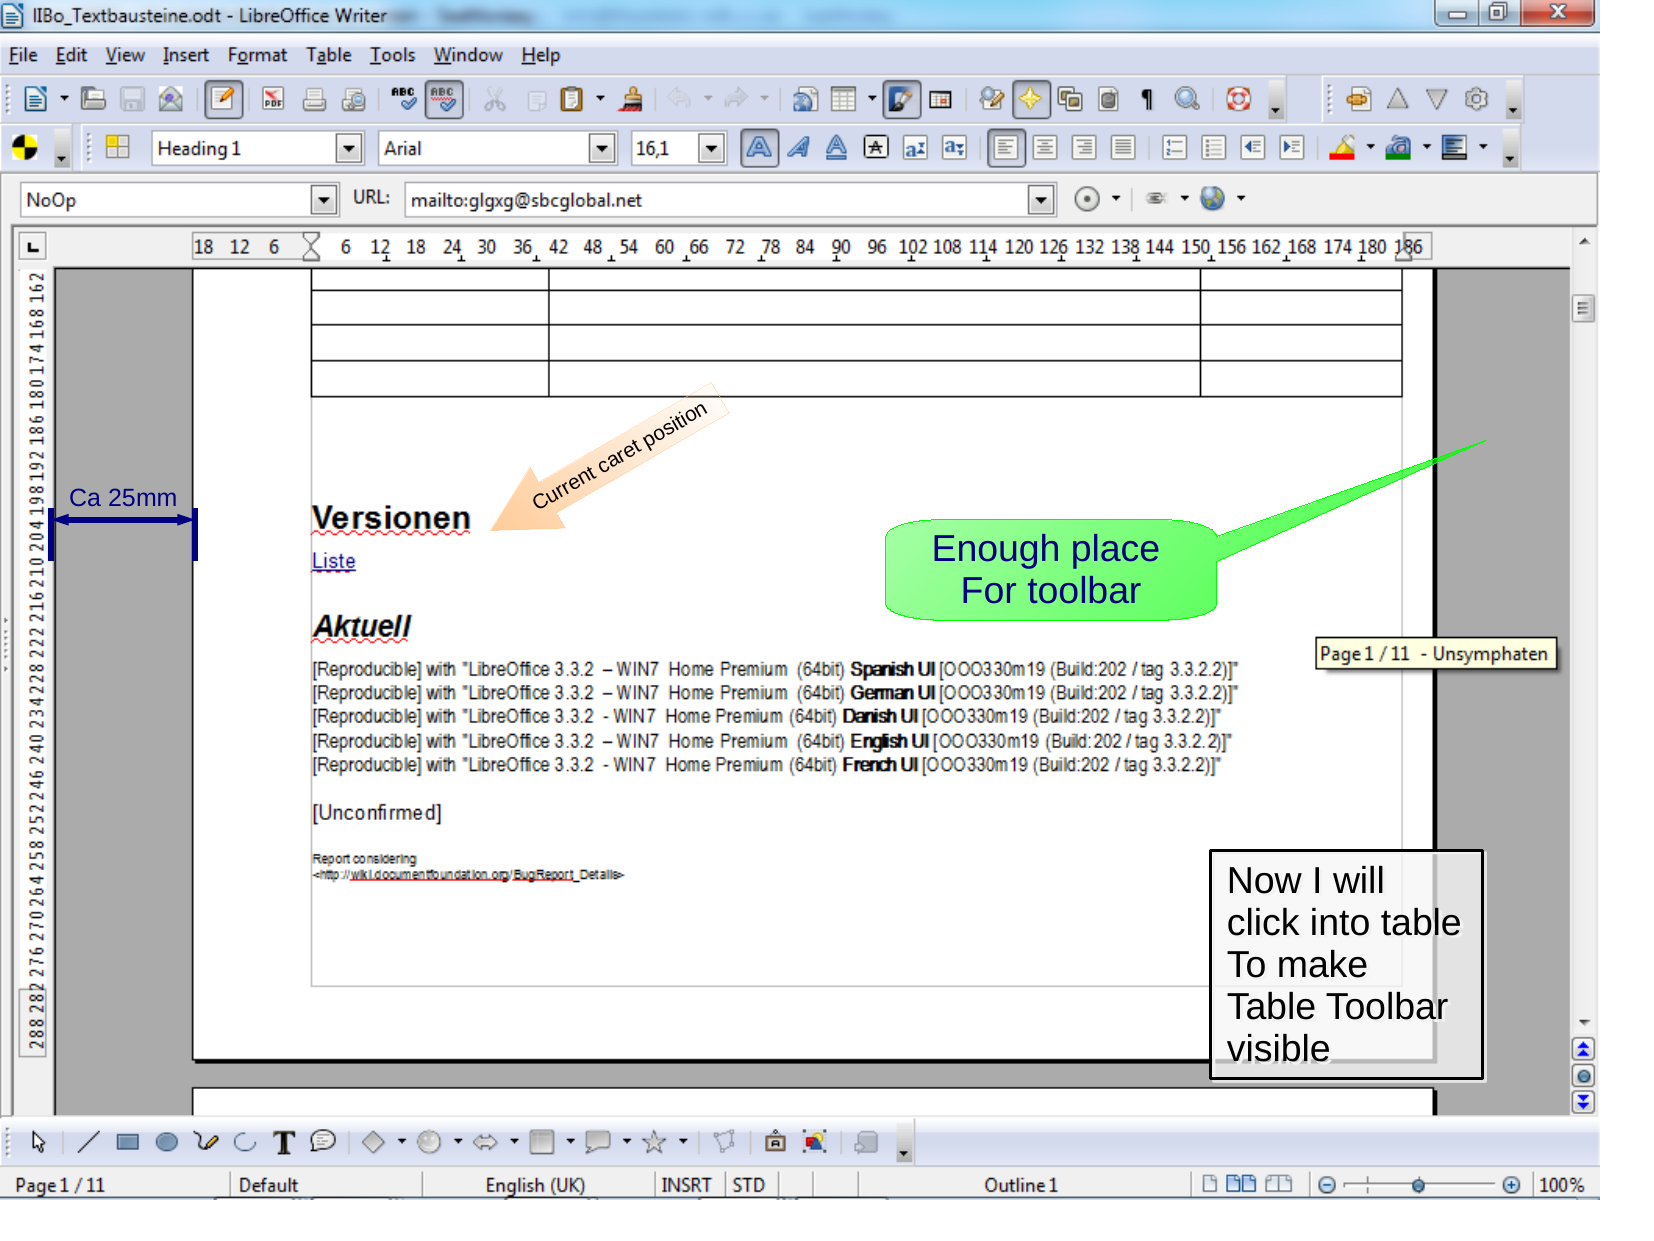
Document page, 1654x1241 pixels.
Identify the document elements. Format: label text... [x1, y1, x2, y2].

picture [0, 0, 1600, 1200]
text_box Now I will click into table To make Table Toolbar visible [1210, 850, 1483, 1079]
text_box Enough place For toolbar [885, 440, 1486, 621]
text_box Current caret position [490, 382, 730, 531]
